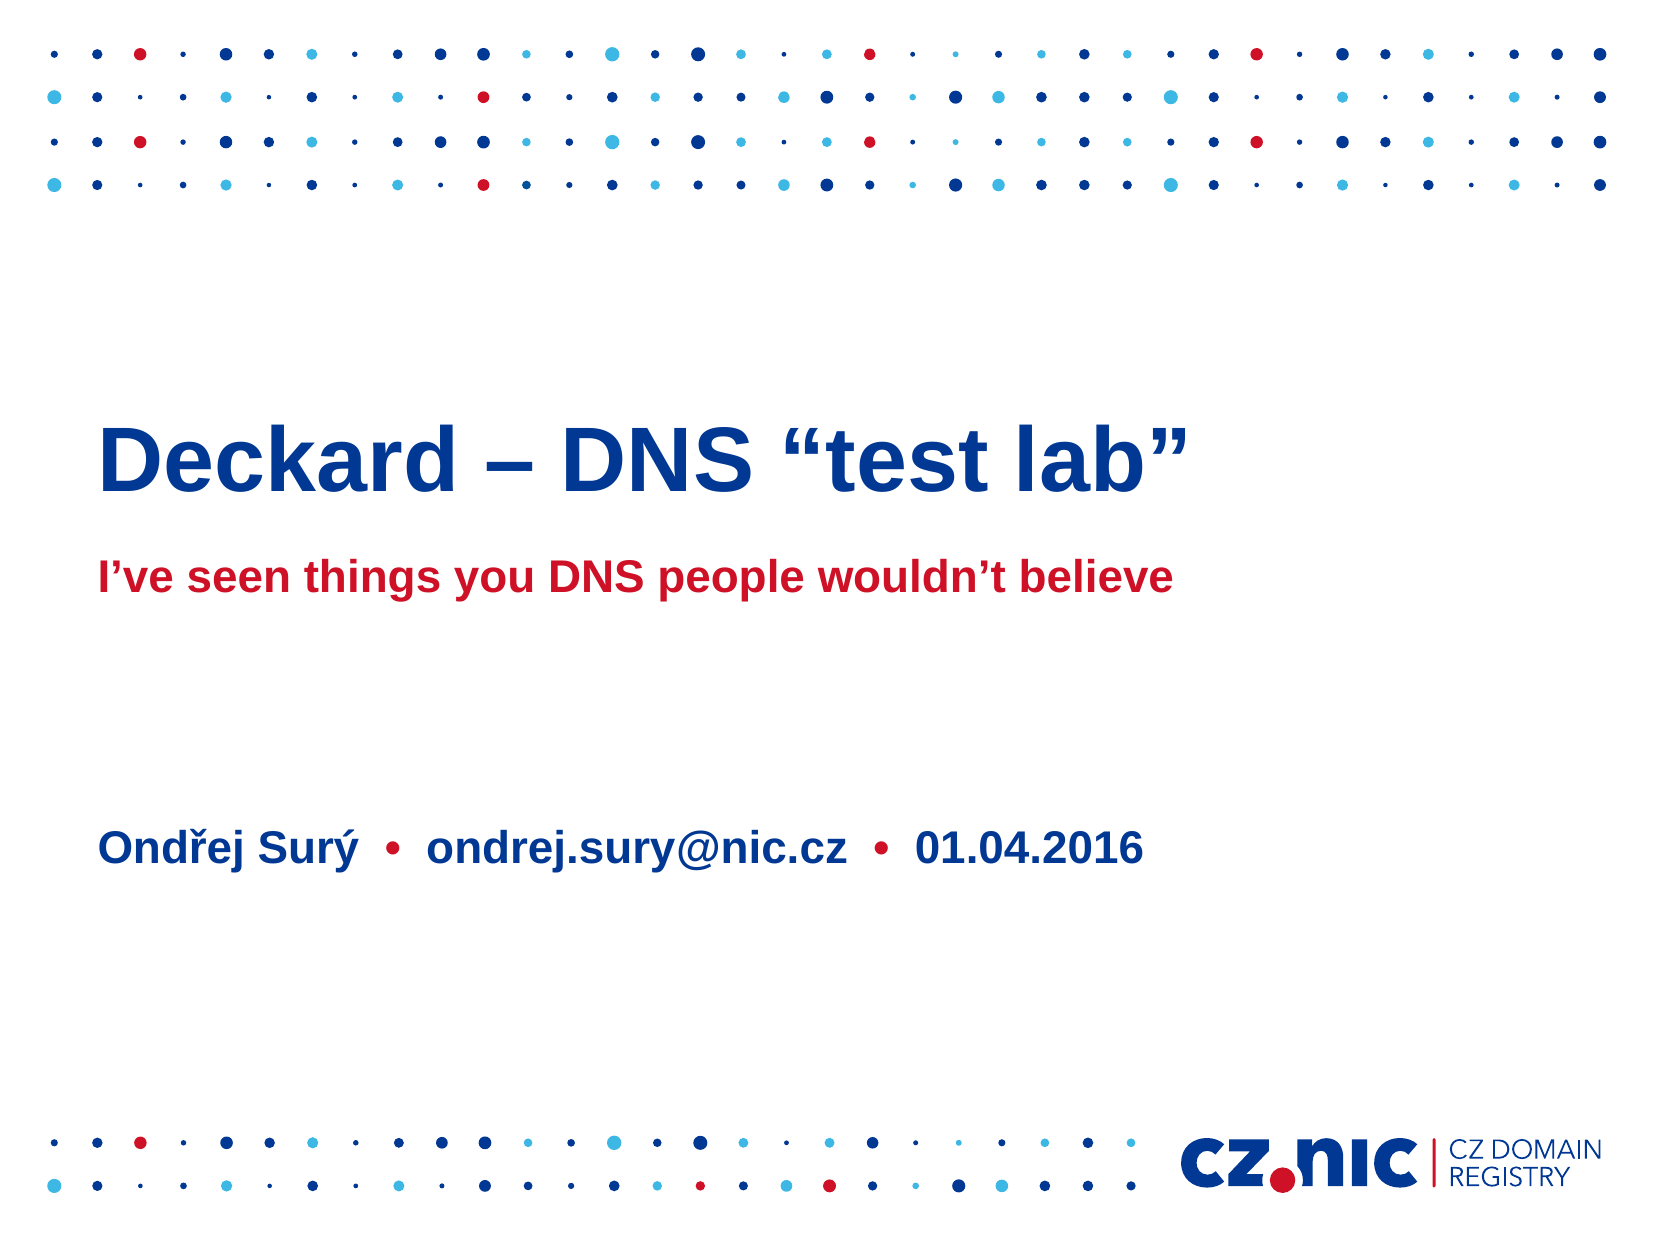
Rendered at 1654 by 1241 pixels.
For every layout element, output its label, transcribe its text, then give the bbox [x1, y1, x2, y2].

text_box Ondřej Surý • ondrej.sury@nic.cz • 01.04.2016 [82, 814, 1252, 882]
text_box Deckard – DNS “test lab” [82, 401, 1571, 542]
picture [47, 47, 1607, 192]
text_box I’ve seen things you DNS people wouldn’t believe [82, 543, 1229, 624]
